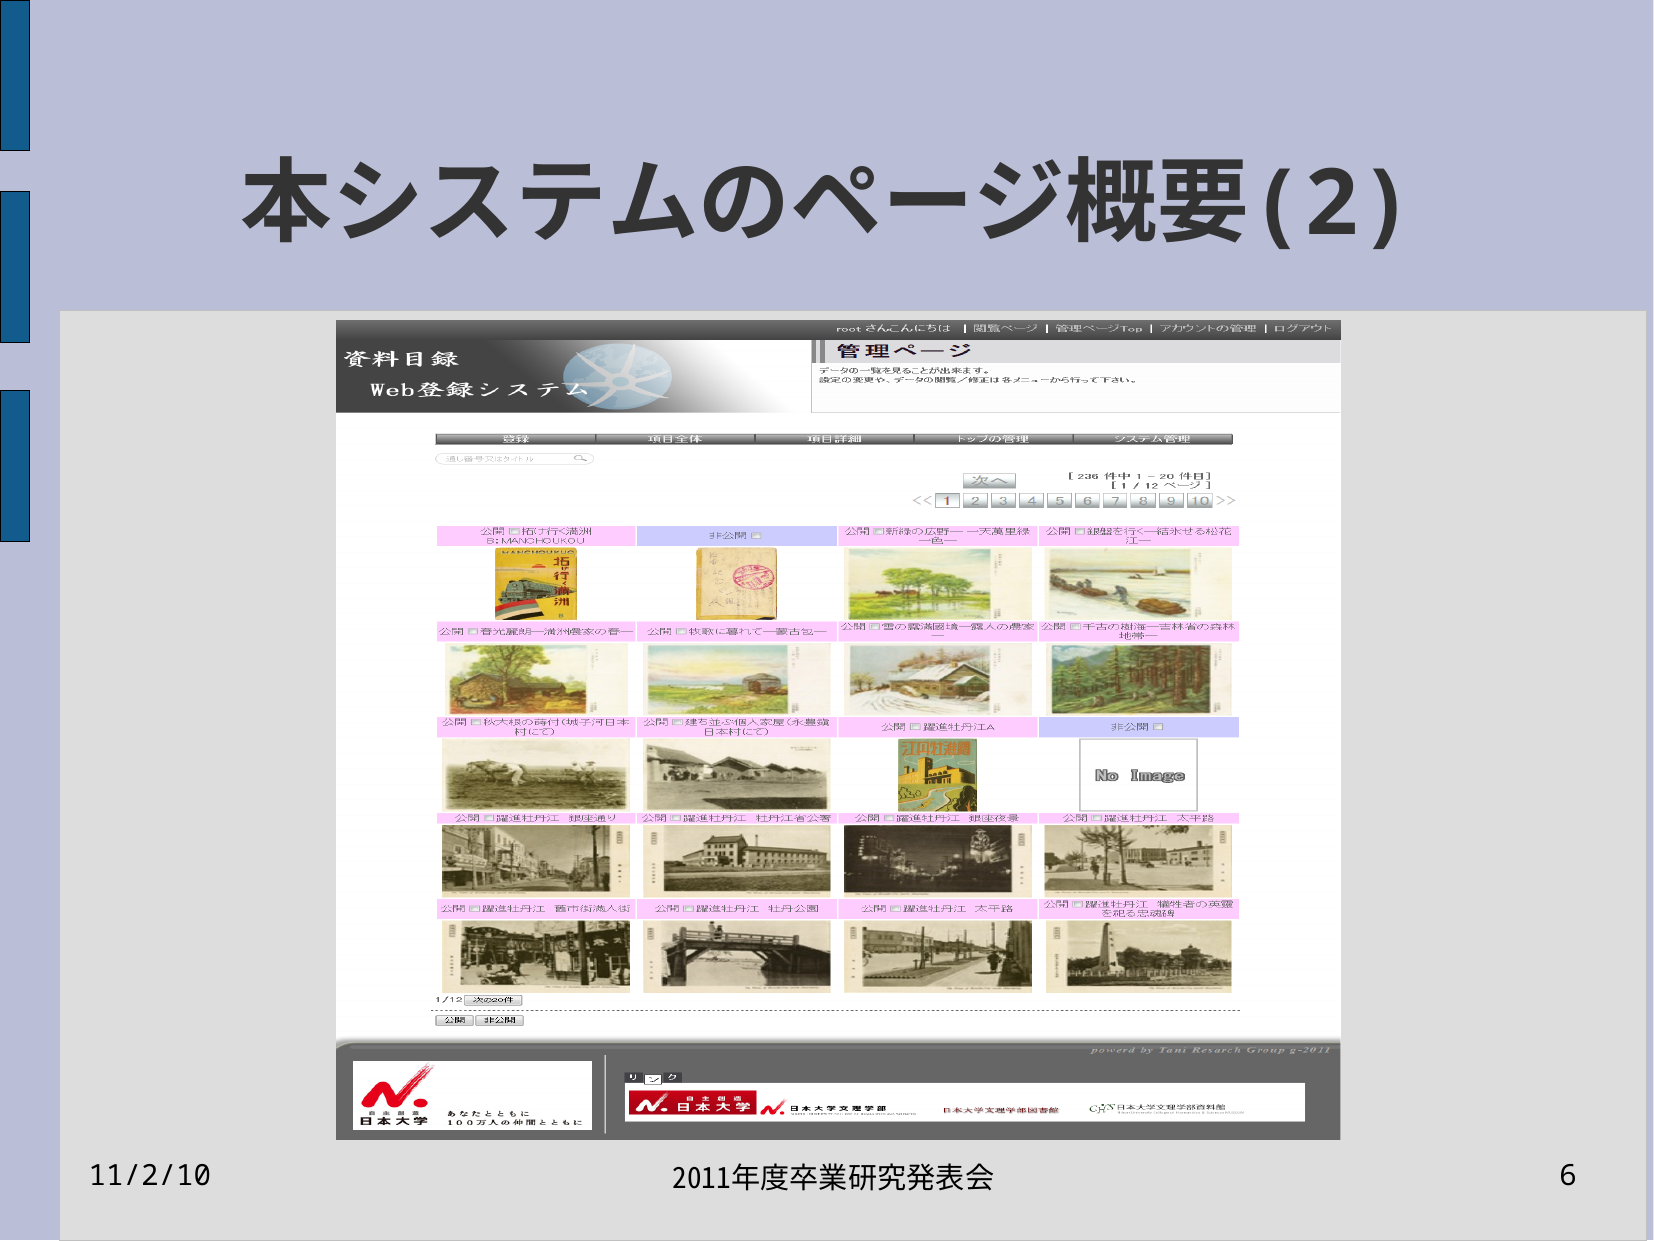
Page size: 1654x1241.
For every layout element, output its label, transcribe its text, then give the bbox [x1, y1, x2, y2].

title 本システムのページ概要(2) [121, 91, 1534, 299]
picture [336, 320, 1341, 1140]
